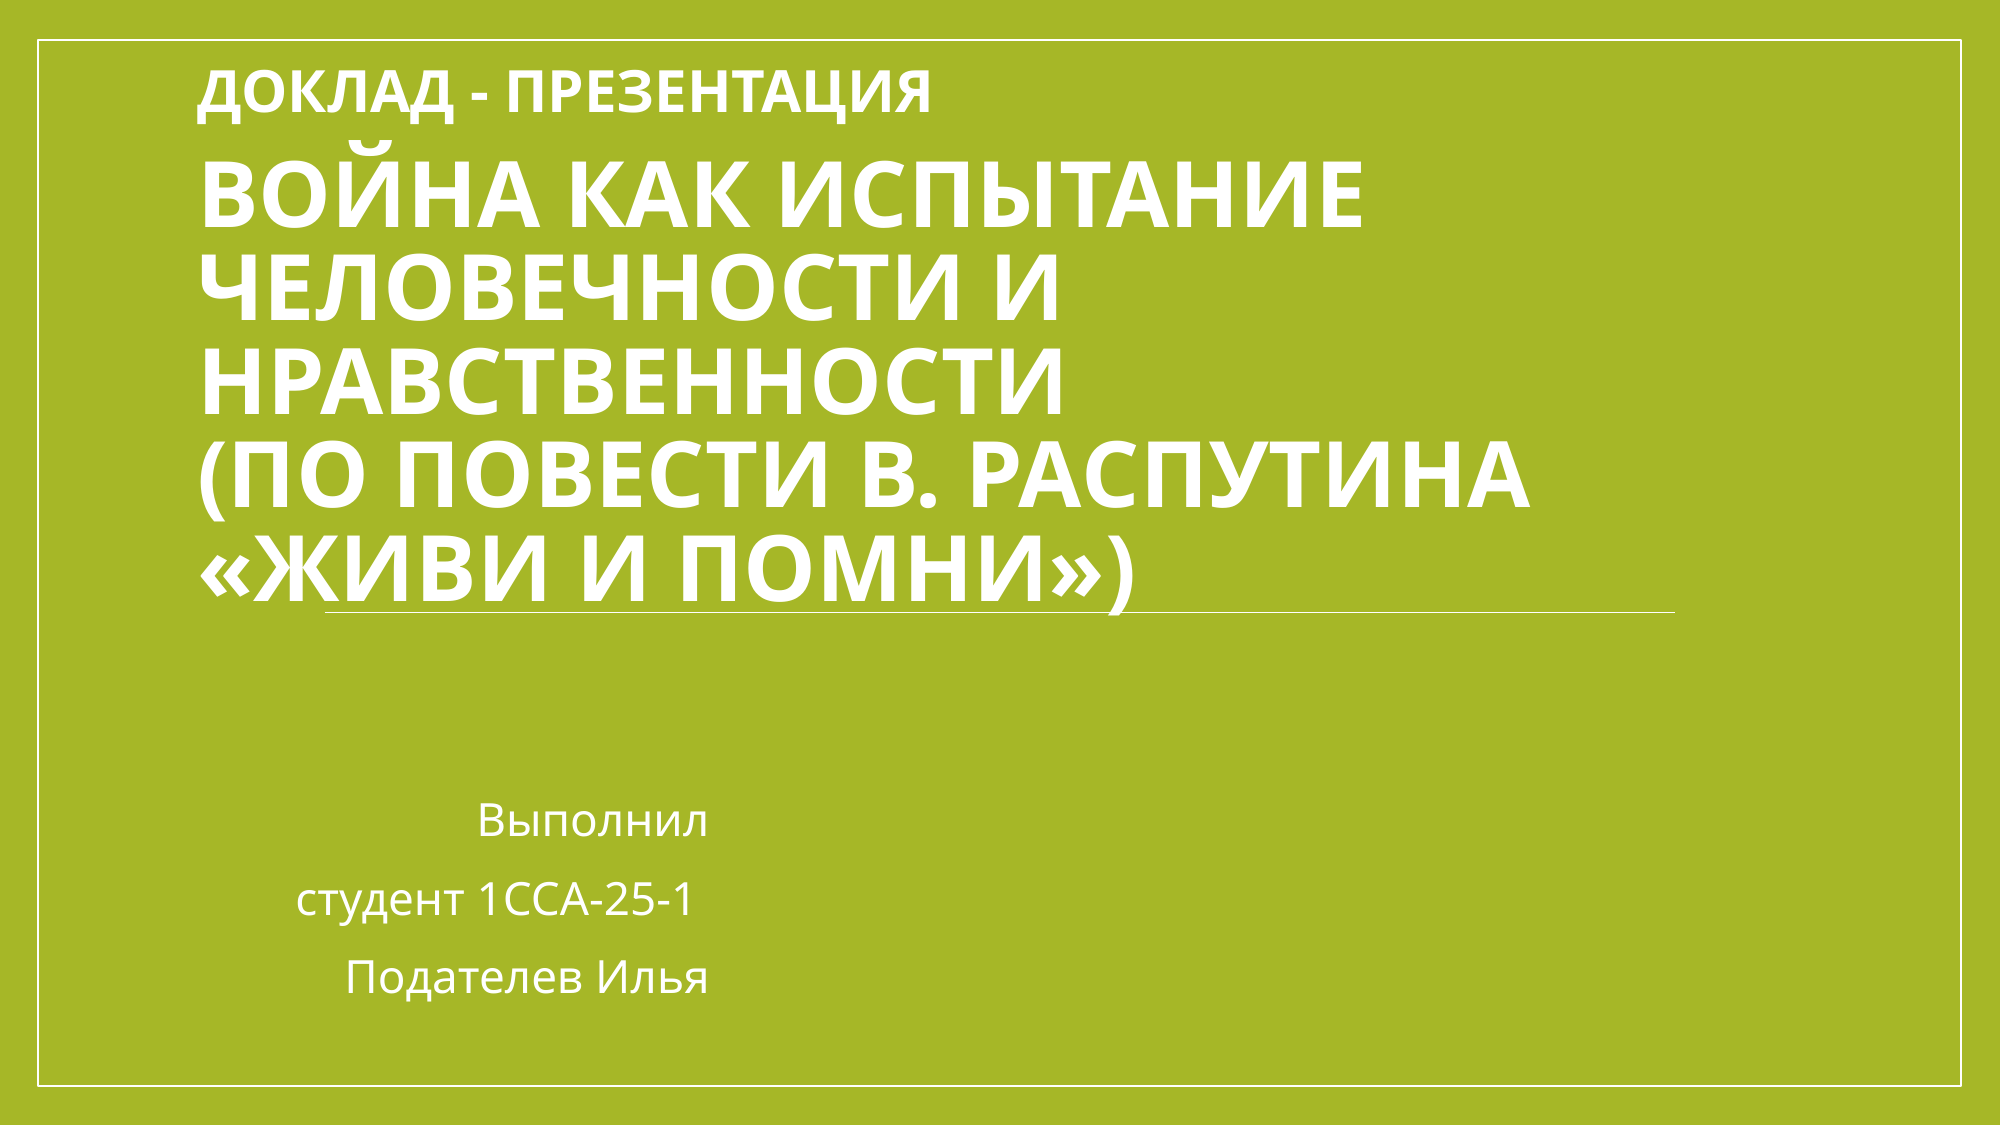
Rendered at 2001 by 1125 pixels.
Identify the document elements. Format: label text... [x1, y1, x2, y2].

text_box ДОКЛАД - ПРЕЗЕНТАЦИЯ [182, 46, 1479, 133]
title Война как испытание человечности и нравственности (по повести В. Распутина «Живи и помни») [182, 145, 1818, 626]
subtitle Выполнил студент 1ССА-25-1 Подателев Илья [280, 789, 1719, 1018]
